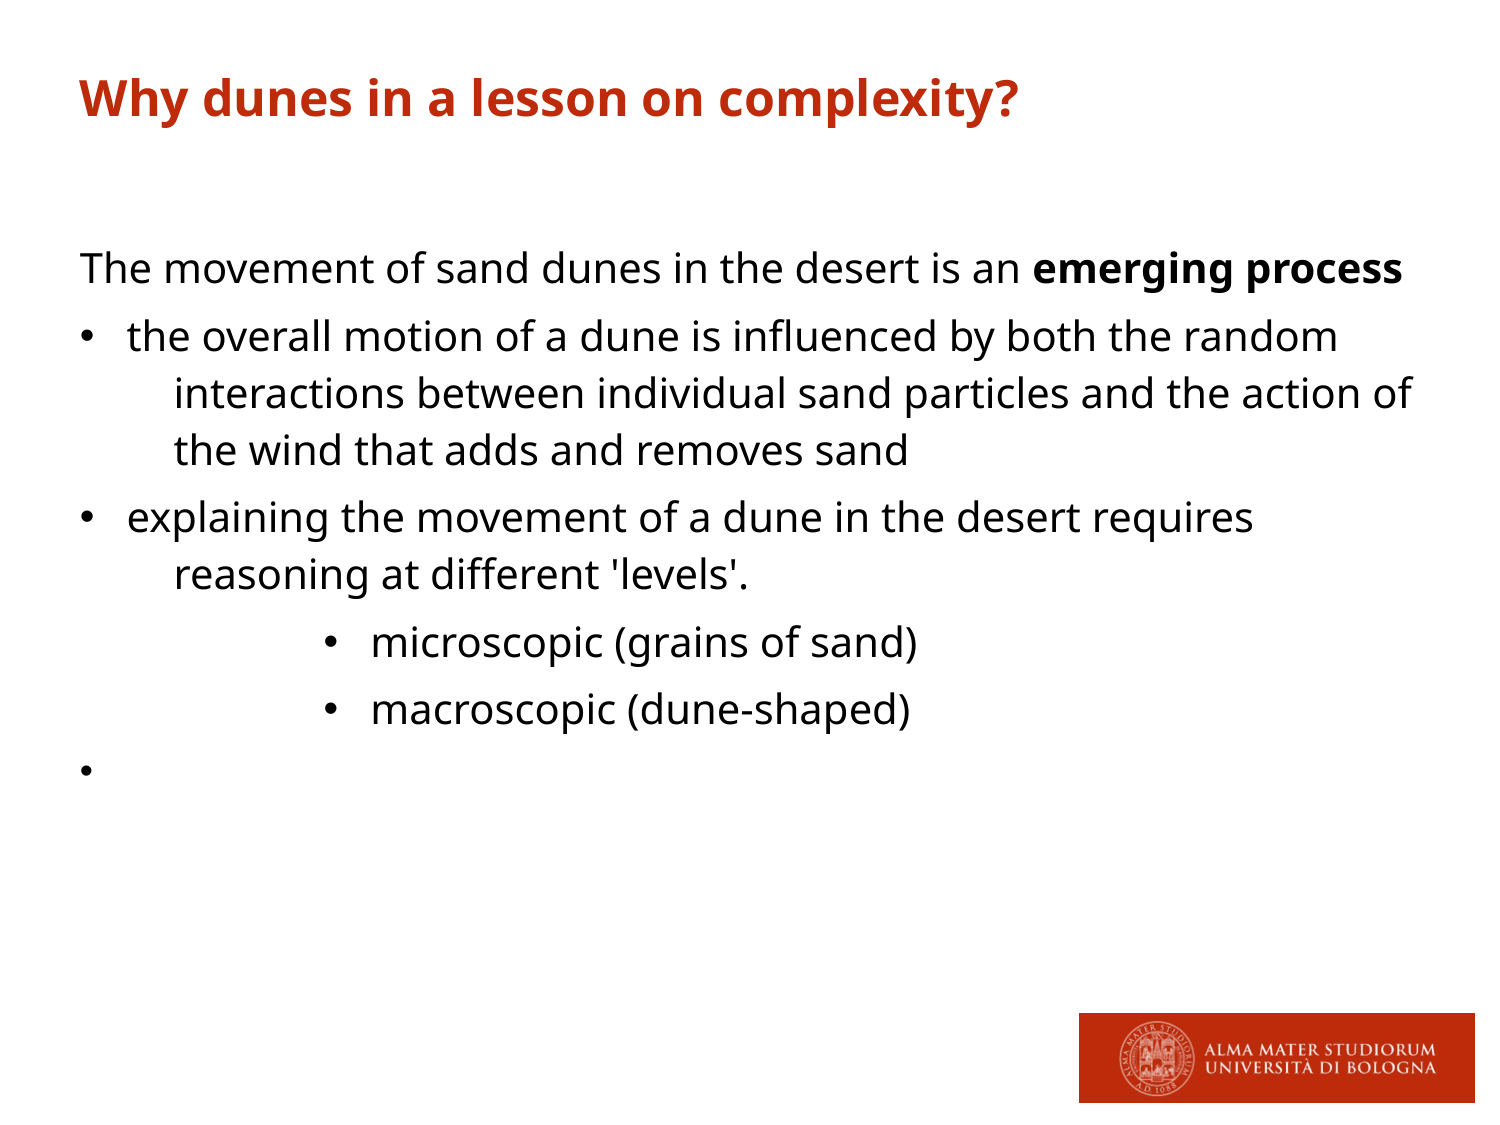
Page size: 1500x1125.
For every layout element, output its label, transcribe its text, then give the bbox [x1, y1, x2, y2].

list The movement of sand dunes in the desert is an emerging process the overall motion of a dune is influenced by both the random interactions between individual sand particles and the action of the wind that adds and removes sand explaining the movement of a dune in the desert requires reasoning at different 'levels'. microscopic (grains of sand) macroscopic (dune-shaped) [64, 231, 1447, 988]
text_box [466, 391, 497, 453]
list Why dunes in a lesson on complexity? [64, 78, 1447, 185]
